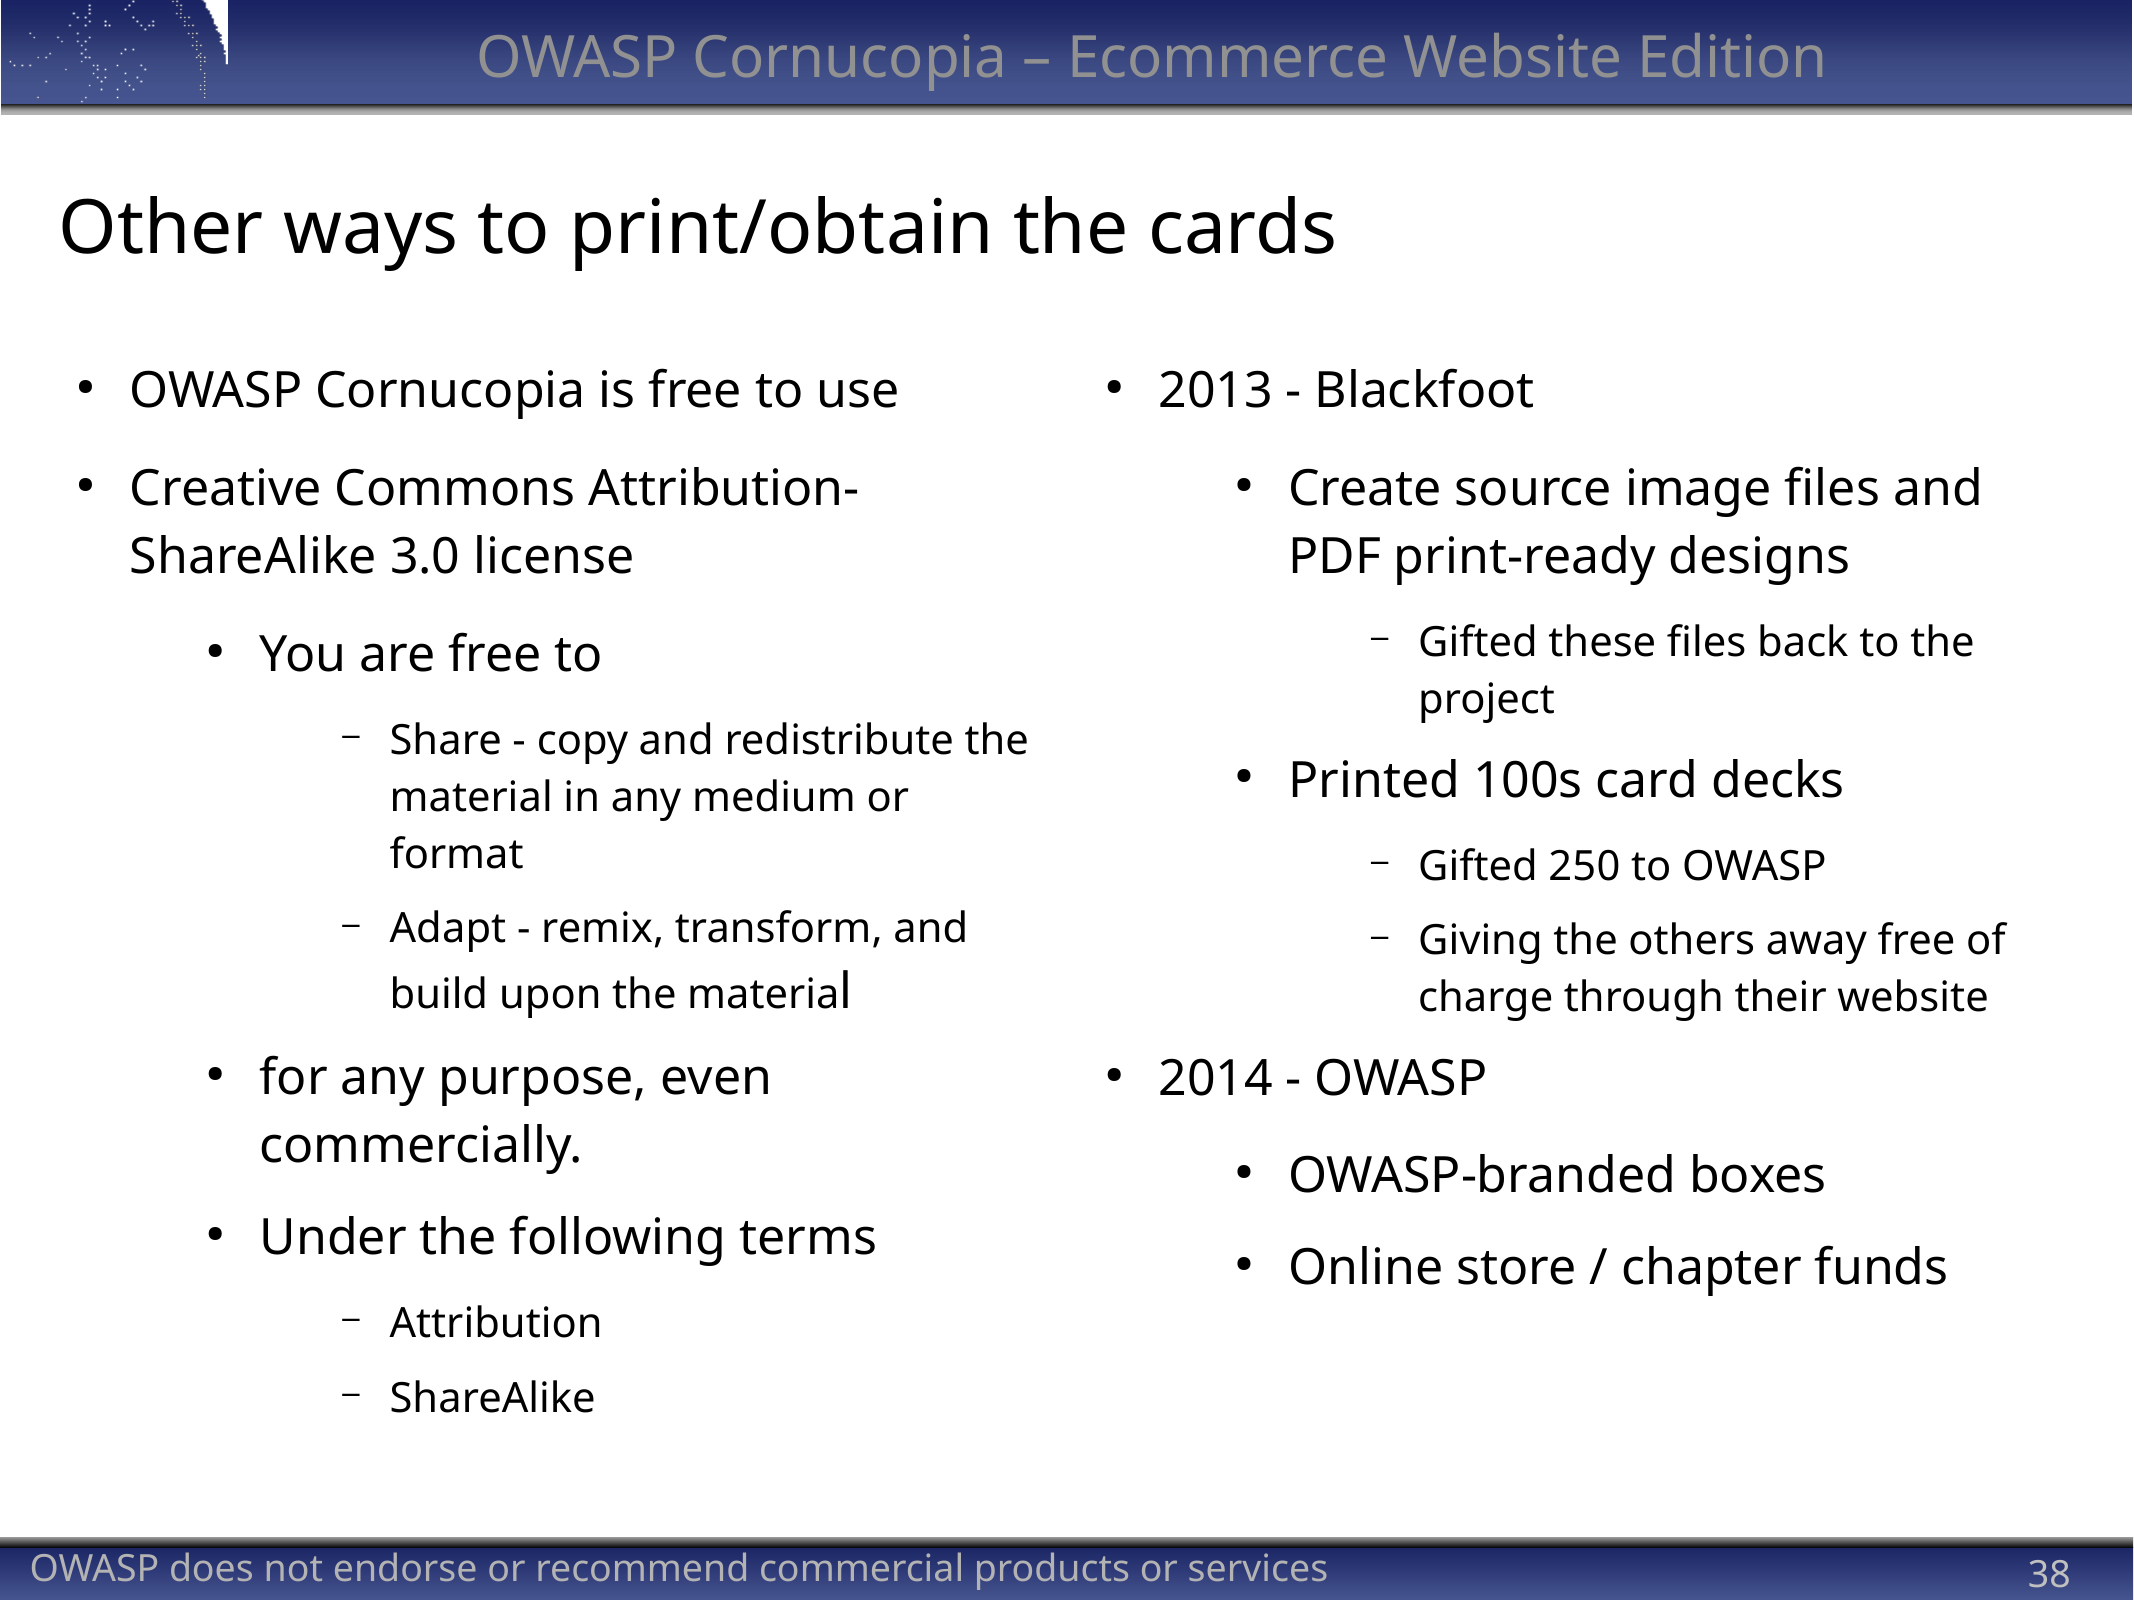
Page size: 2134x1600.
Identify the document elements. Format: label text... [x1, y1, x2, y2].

list OWASP does not endorse or recommend commercial products or services [29, 1541, 2038, 1600]
title Other ways to print/obtain the cards [58, 124, 2126, 325]
list 2013 - Blackfoot Create source image files and PDF print-ready designs Gifted these files back to the project Printed 100s card decks Gifted 250 to OWASP Giving the others away free of charge through their website 2014 - OWASP OWASP-branded boxes Online store / chapter funds [1087, 354, 2068, 1536]
list OWASP Cornucopia is free to use Creative Commons Attribution-ShareAlike 3.0 license You are free to Share - copy and redistribute the material in any medium or format Adapt - remix, transform, and build upon the material for any purpose, even commercially. Under the following terms Attribution ShareAlike [58, 354, 1039, 1536]
